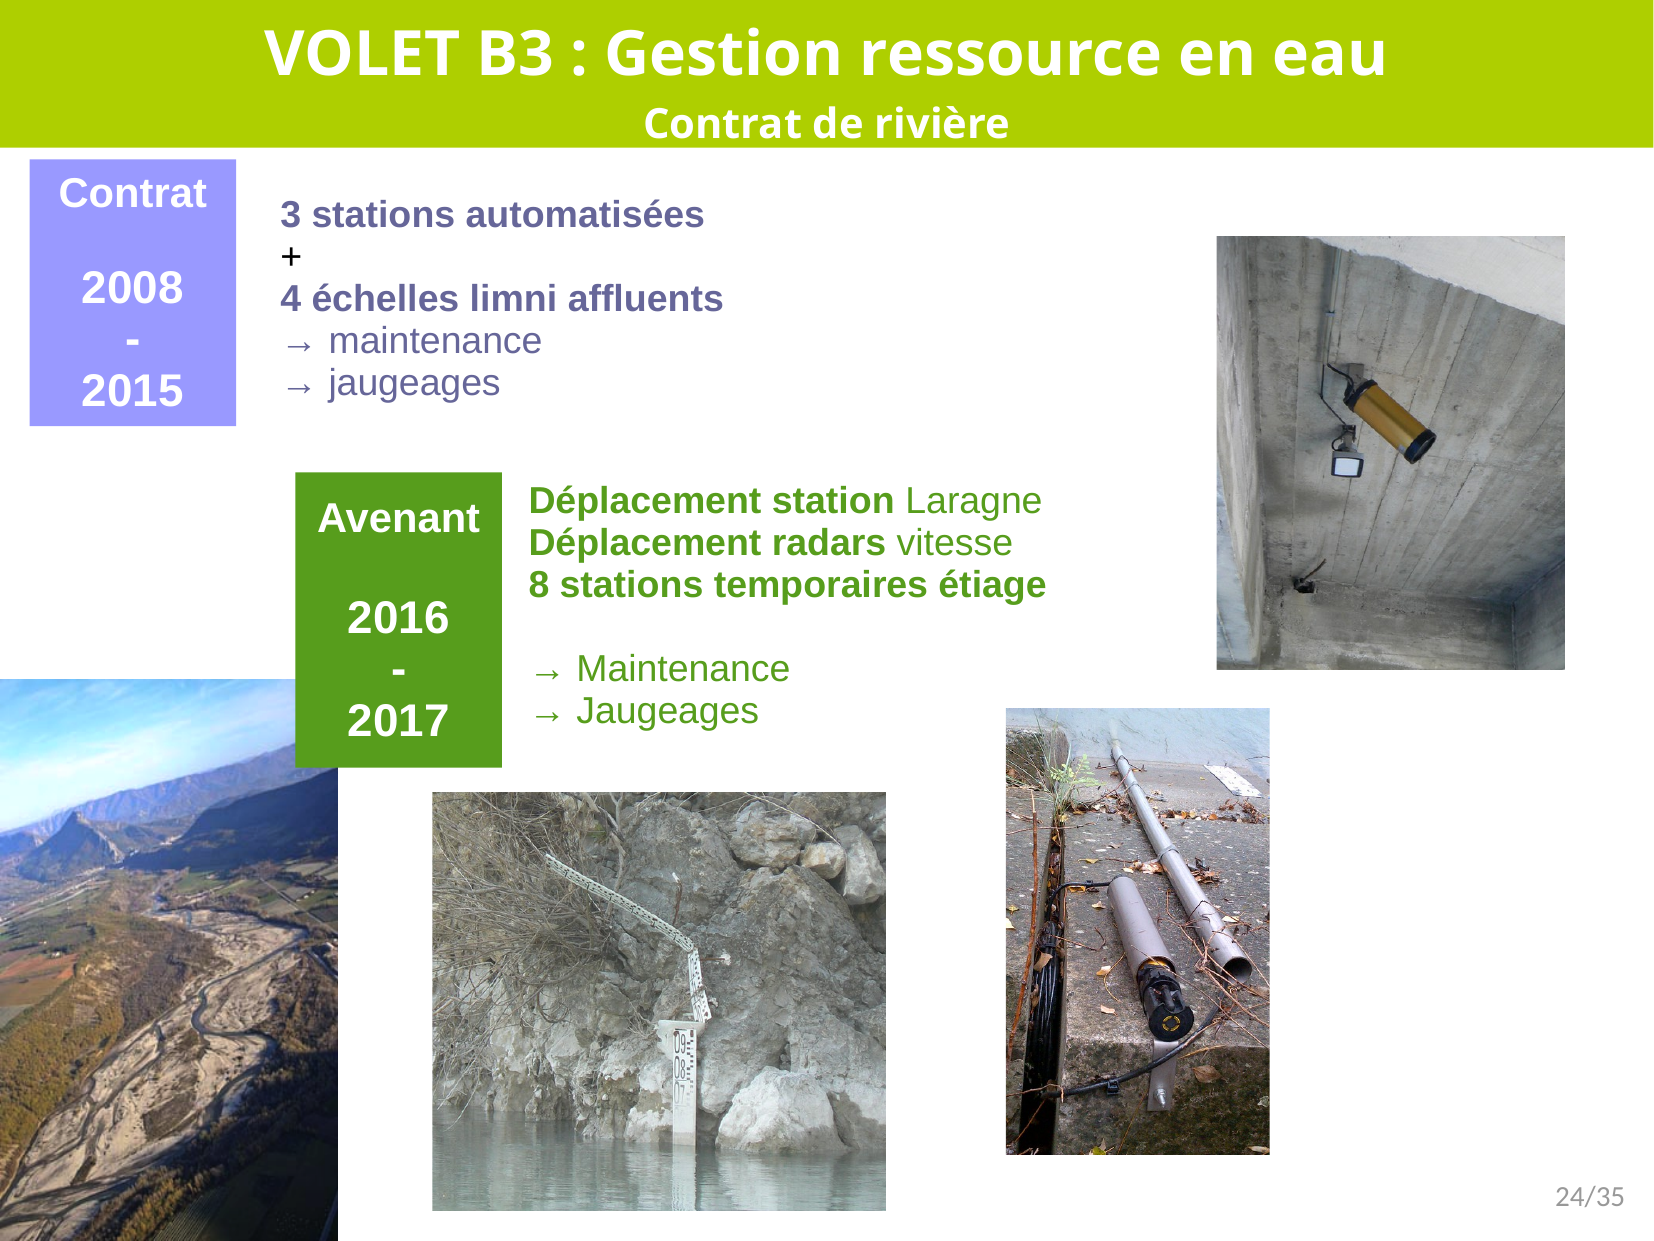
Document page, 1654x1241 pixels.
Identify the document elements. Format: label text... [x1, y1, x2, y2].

text_box VOLET B3 : Gestion ressource en eau Contrat de rivière [0, 0, 1654, 148]
text_box Déplacement station Laragne Déplacement radars vitesse 8 stations temporaires étiage → Maintenance → Jaugeages [513, 472, 1105, 786]
picture [0, 679, 338, 1241]
text_box Avenant 2016 - 2017 [295, 472, 502, 768]
picture [432, 792, 886, 1211]
picture [1005, 708, 1270, 1155]
text_box Contrat 2008 - 2015 [29, 159, 237, 427]
text_box 3 stations automatisées + 4 échelles limni affluents → maintenance → jaugeages [265, 185, 1093, 414]
picture [1216, 236, 1565, 670]
